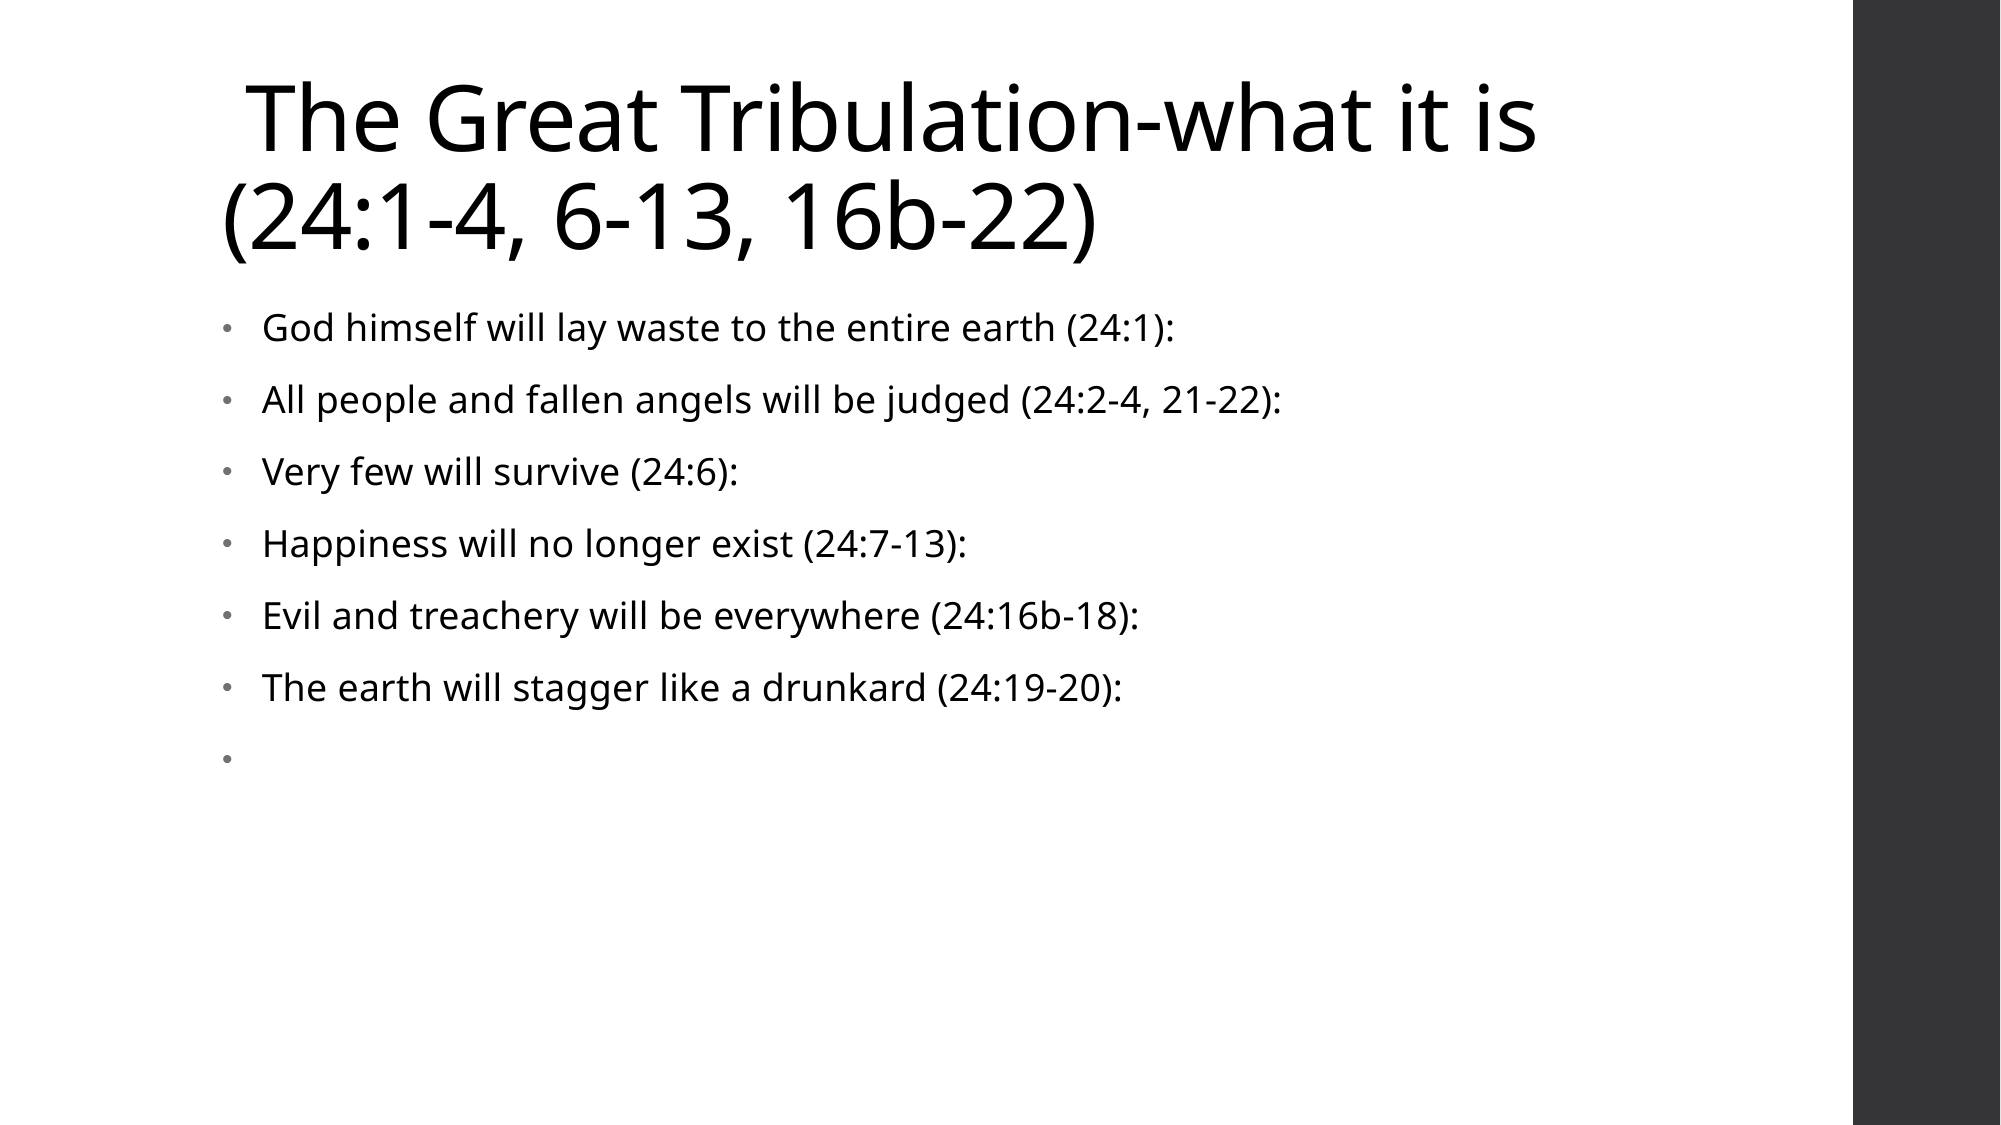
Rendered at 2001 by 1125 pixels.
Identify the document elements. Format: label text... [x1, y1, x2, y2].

list God himself will lay waste to the entire earth (24:1): All people and fallen angels will be judged (24:2-4, 21-22): Very few will survive (24:6): Happiness will no longer exist (24:7-13): Evil and treachery will be everywhere (24:16b-18): The earth will stagger like a drunkard (24:19-20): [206, 299, 1617, 1014]
title The Great Tribulation-what it is (24:1-4, 6-13, 16b-22) [206, 60, 1797, 278]
